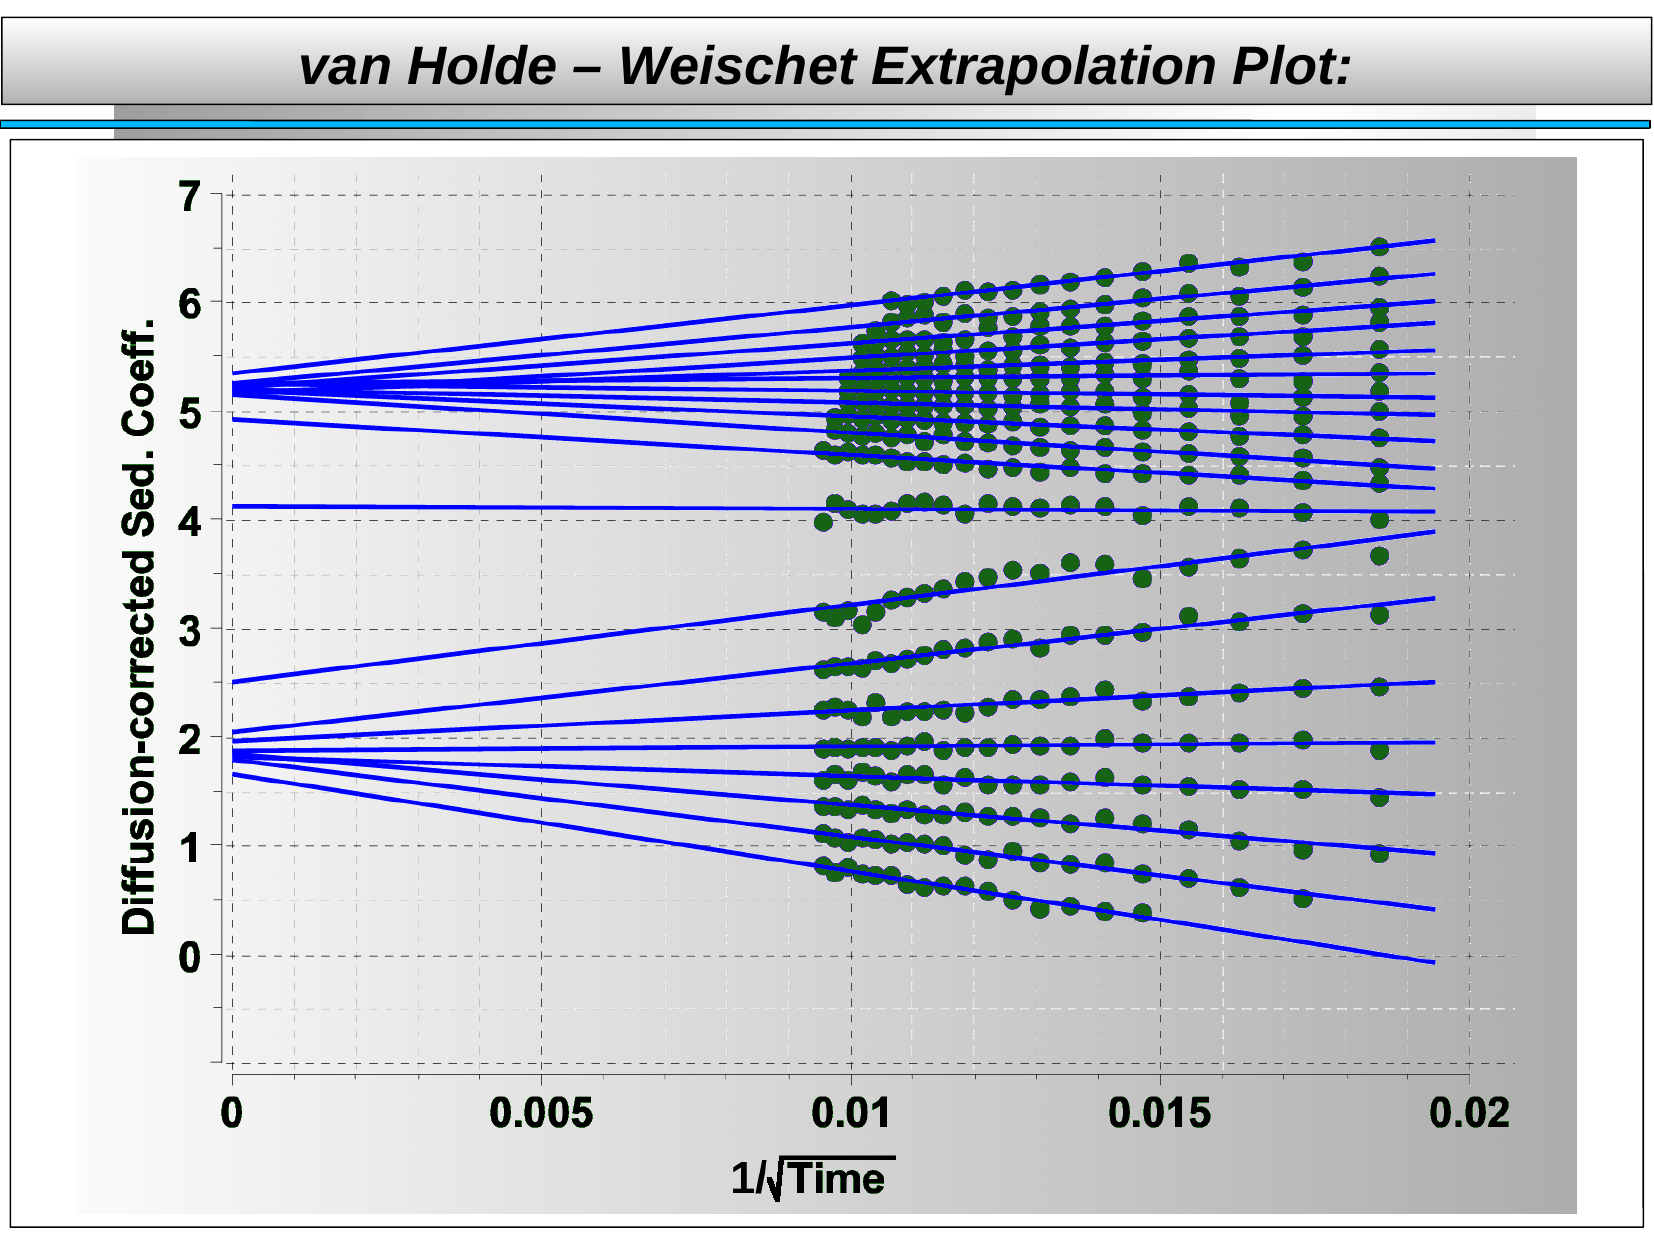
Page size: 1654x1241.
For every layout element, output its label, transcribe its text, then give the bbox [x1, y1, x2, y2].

picture [76, 157, 1577, 1214]
text_box [0, 120, 1651, 129]
text_box [10, 139, 1644, 1228]
text_box van Holde – Weischet Extrapolation Plot: [1, 17, 1652, 105]
